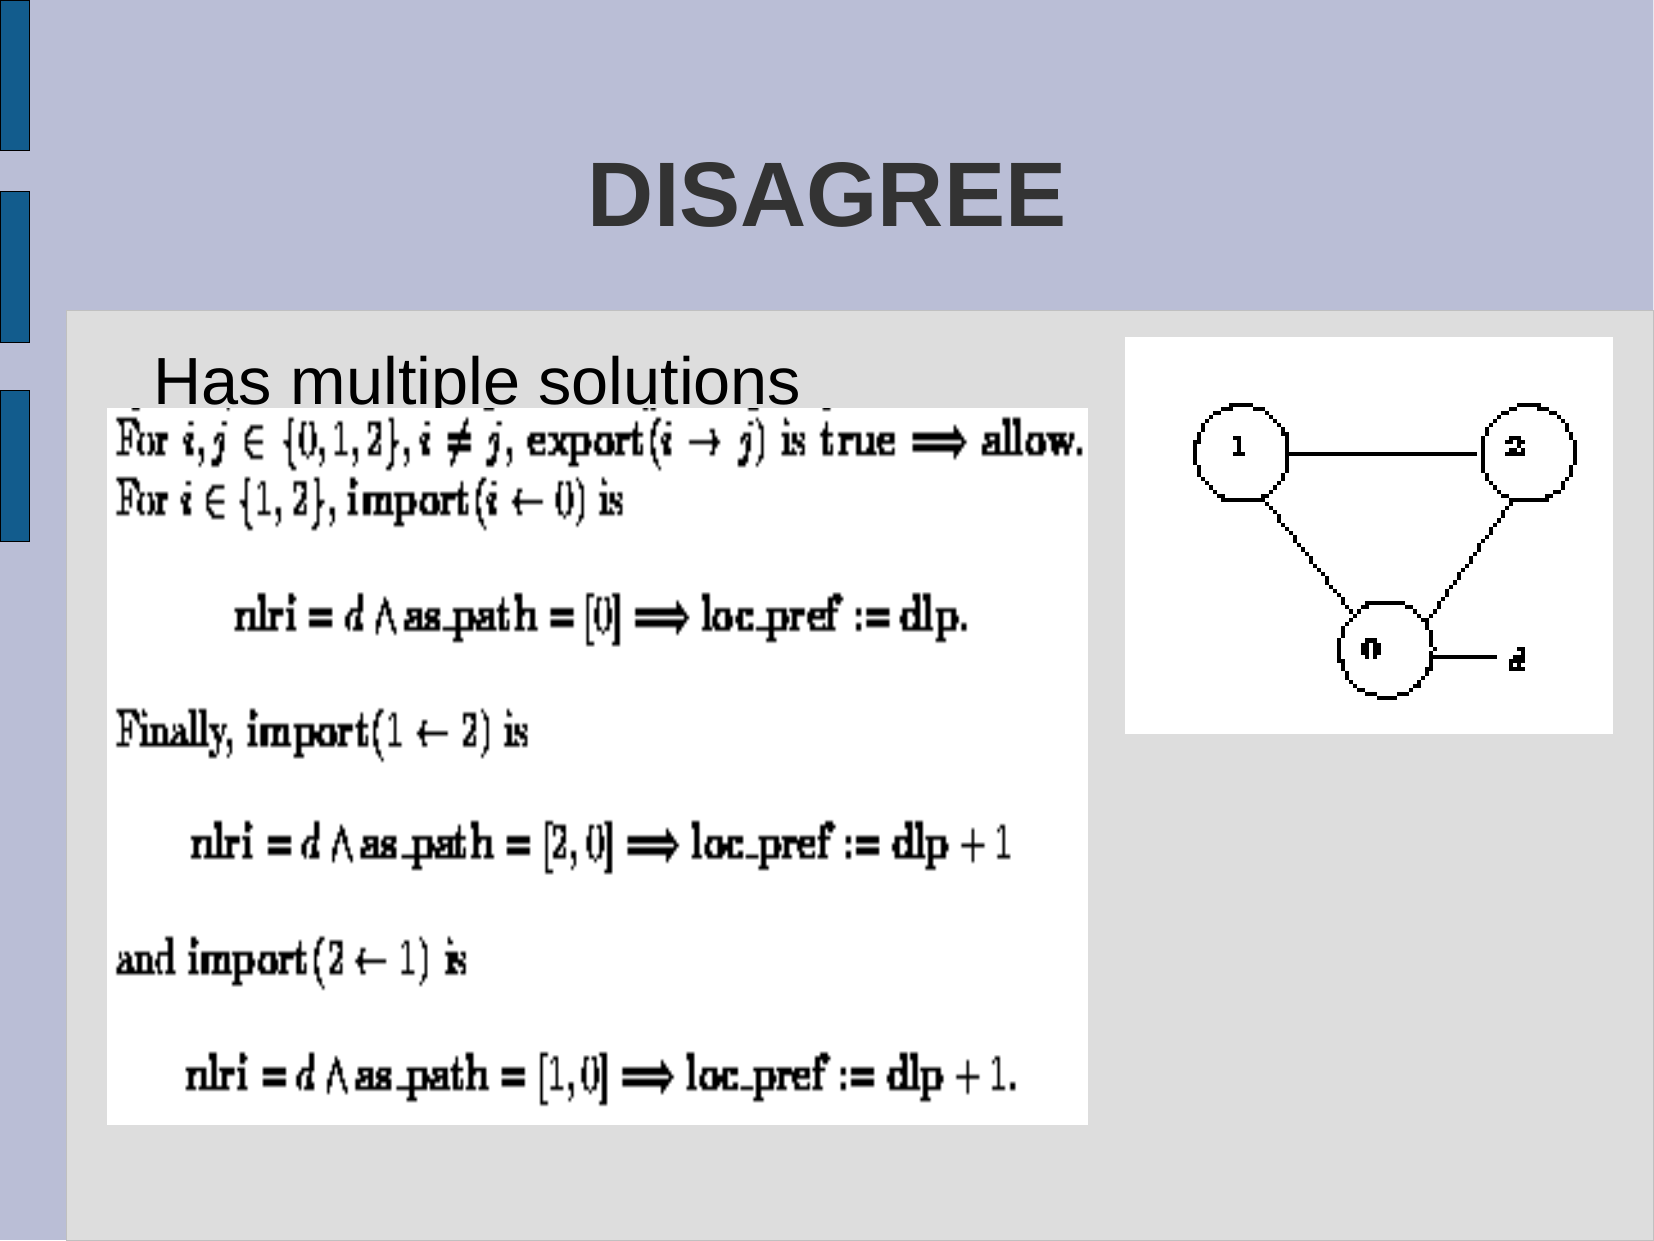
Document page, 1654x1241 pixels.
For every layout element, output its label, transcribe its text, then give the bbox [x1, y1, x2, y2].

picture [1125, 337, 1613, 734]
title DISAGREE [121, 91, 1534, 299]
picture [107, 408, 1088, 1126]
list Has multiple solutions [135, 343, 1125, 451]
